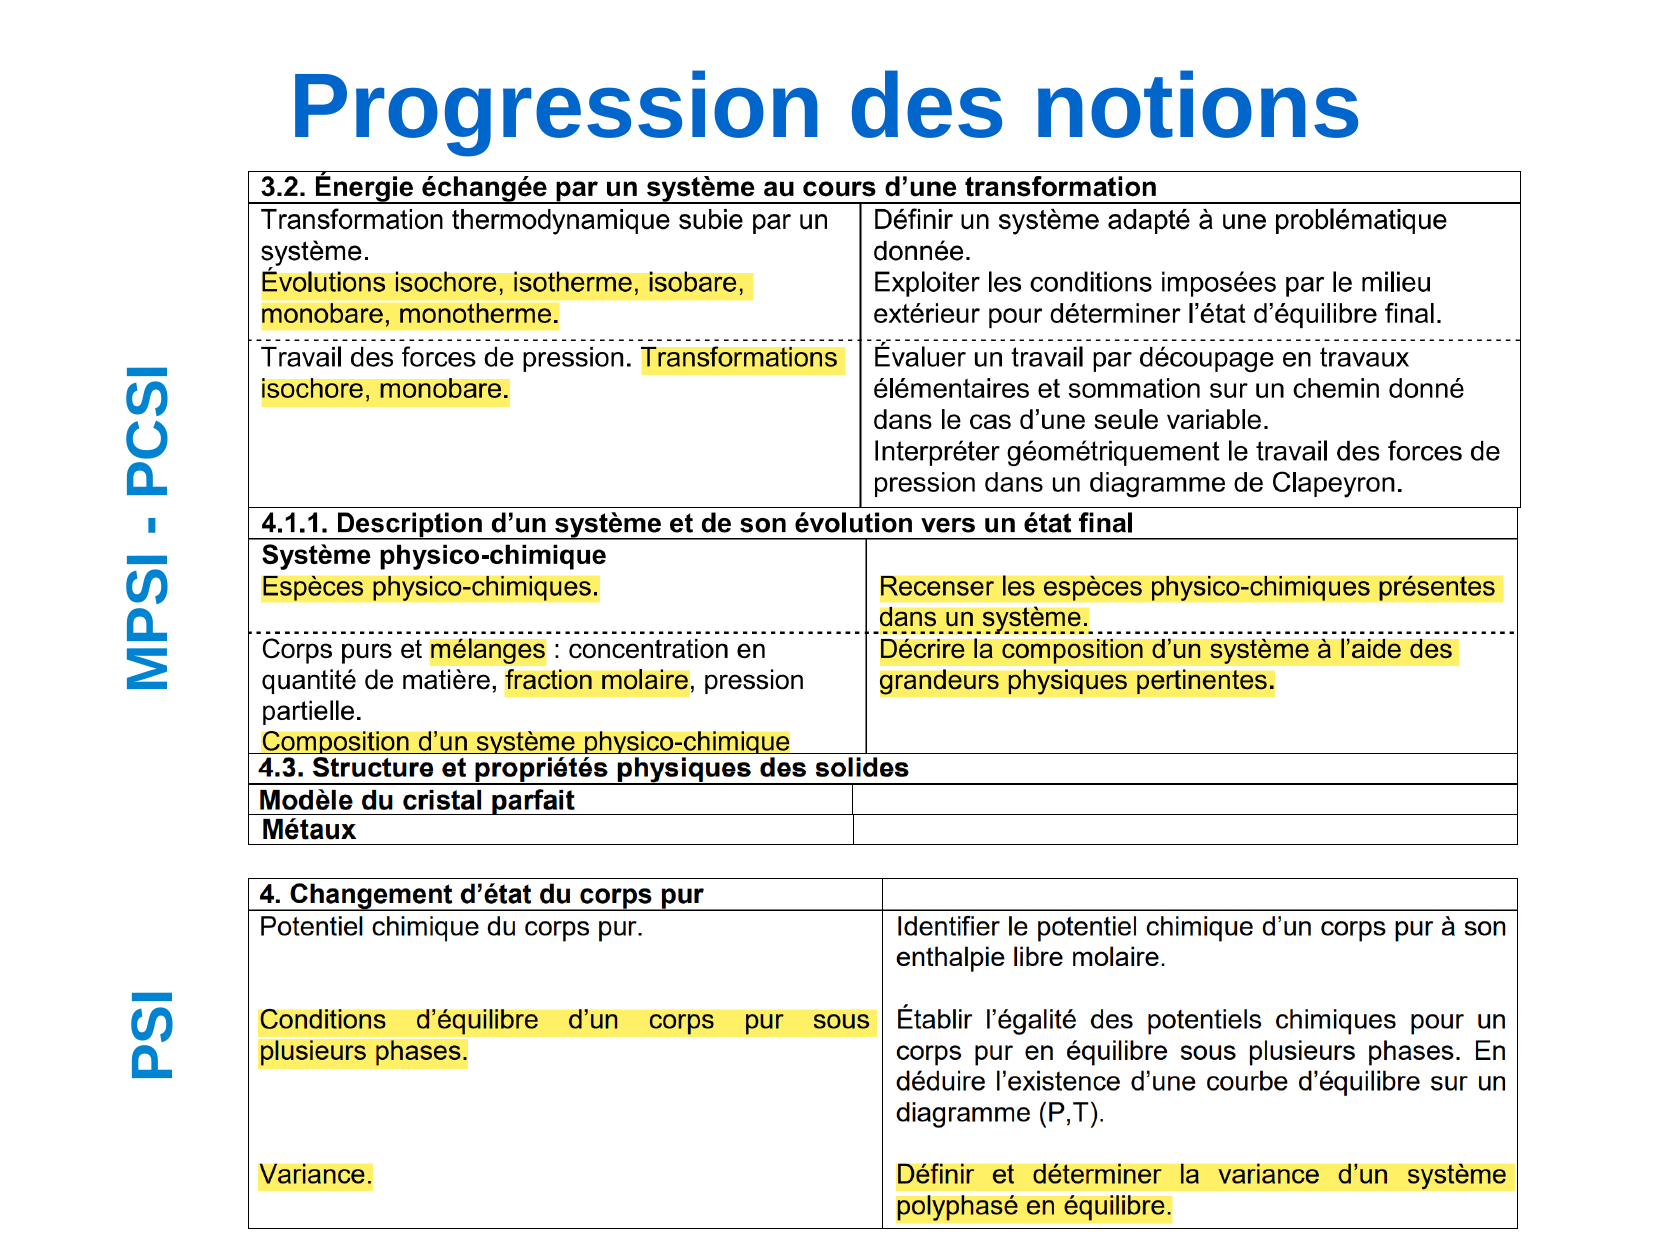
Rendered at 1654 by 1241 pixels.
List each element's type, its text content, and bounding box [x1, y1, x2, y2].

picture [248, 878, 1518, 1229]
picture [248, 171, 1521, 845]
text_box PSI [112, 974, 194, 1098]
text_box MPSI - PCSI [106, 348, 190, 709]
title Progression des notions [82, 2, 1571, 210]
